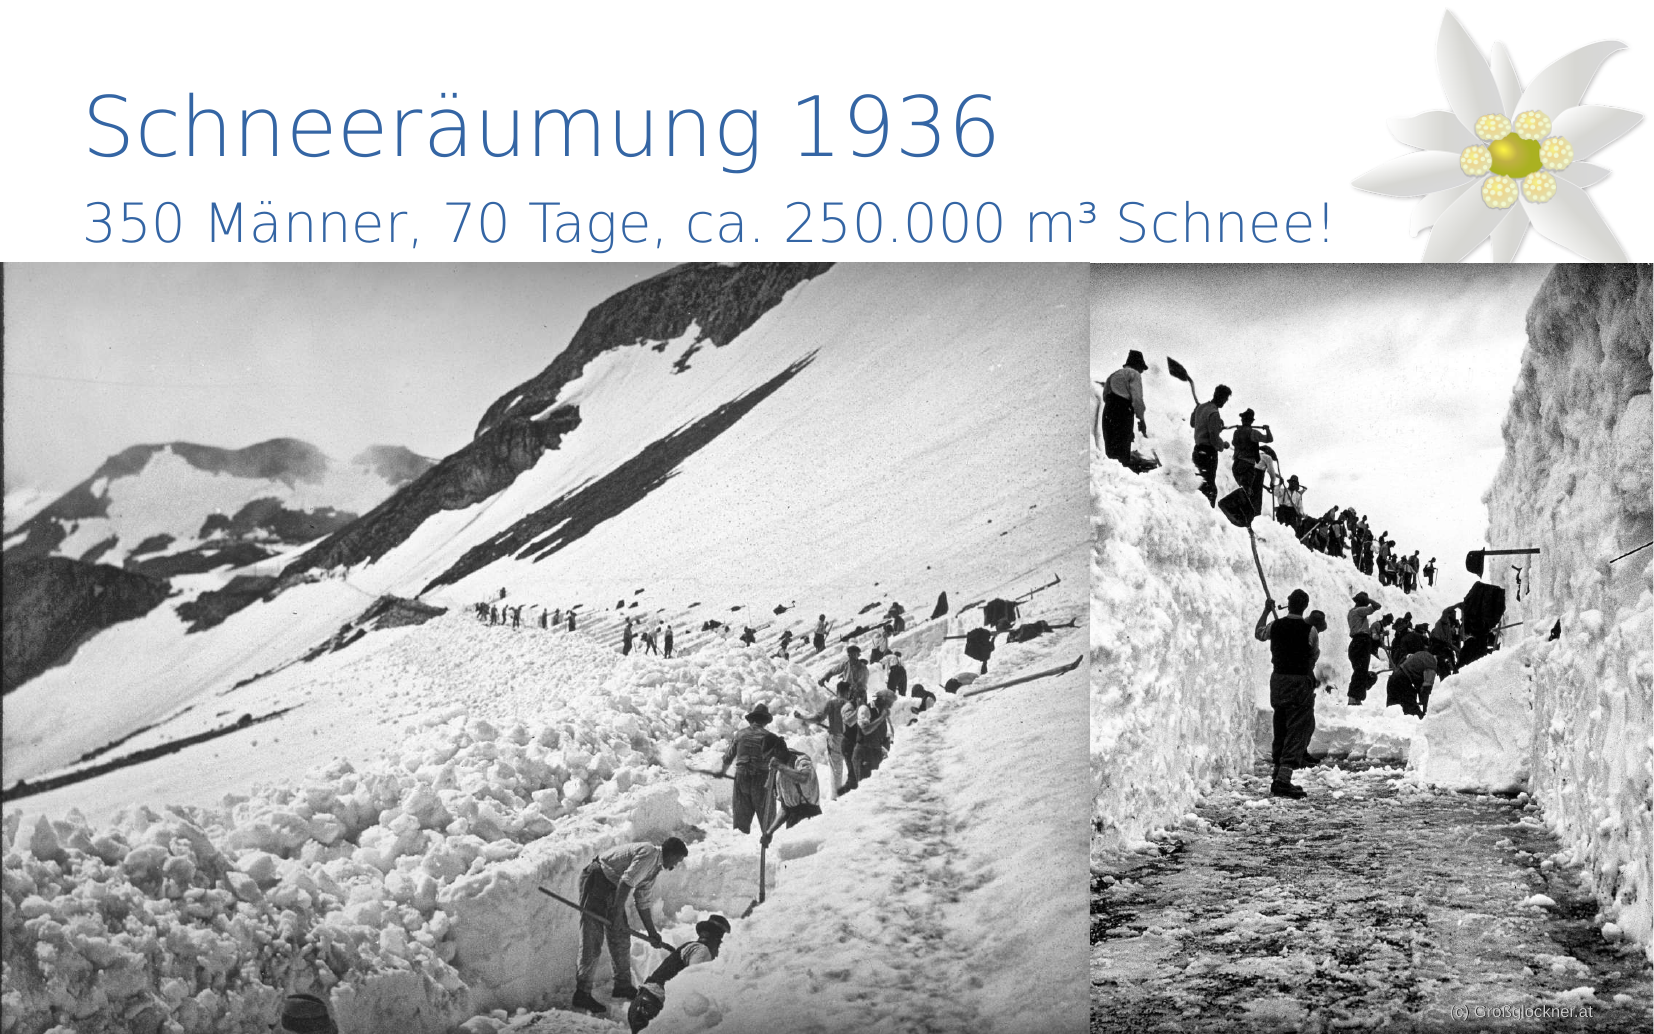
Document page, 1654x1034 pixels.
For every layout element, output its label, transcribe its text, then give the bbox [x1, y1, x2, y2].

text_box (c) Großglockner.at [1435, 994, 1654, 1034]
title Schneeräumung 1936 [82, 41, 1571, 214]
subtitle 350 Männer, 70 Tage, ca. 250.000 m³ Schnee! [82, 182, 1538, 263]
picture [0, 0, 1654, 1034]
